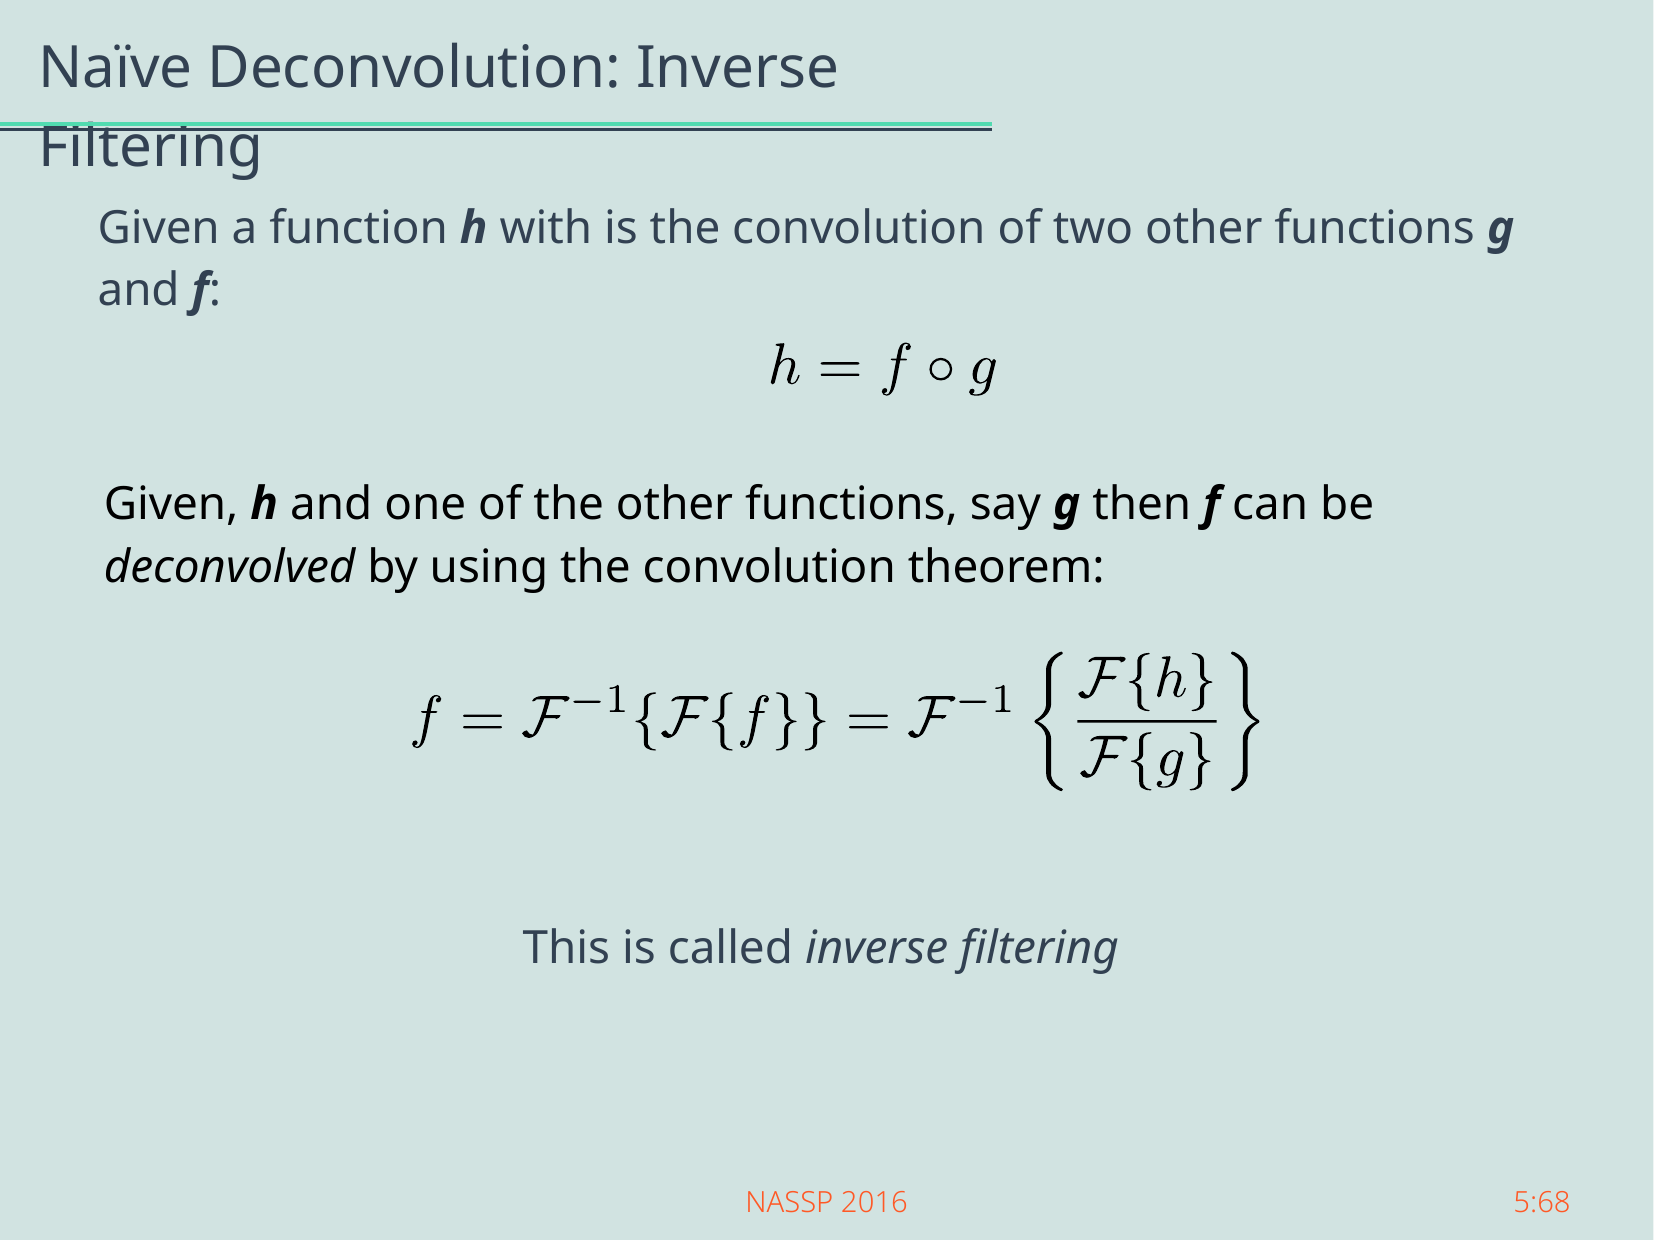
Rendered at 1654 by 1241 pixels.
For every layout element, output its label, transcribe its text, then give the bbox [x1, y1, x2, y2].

text_box [767, 342, 999, 396]
text_box Naïve Deconvolution: Inverse Filtering [23, 17, 1063, 103]
text_box Given a function h with is the convolution of two other functions g and f: [82, 186, 1560, 257]
text_box This is called inverse filtering [82, 907, 1560, 978]
text_box Given, h and one of the other functions, say g then f can be deconvolved by using the convolution theorem: [89, 463, 1530, 589]
text_box [409, 651, 1268, 792]
